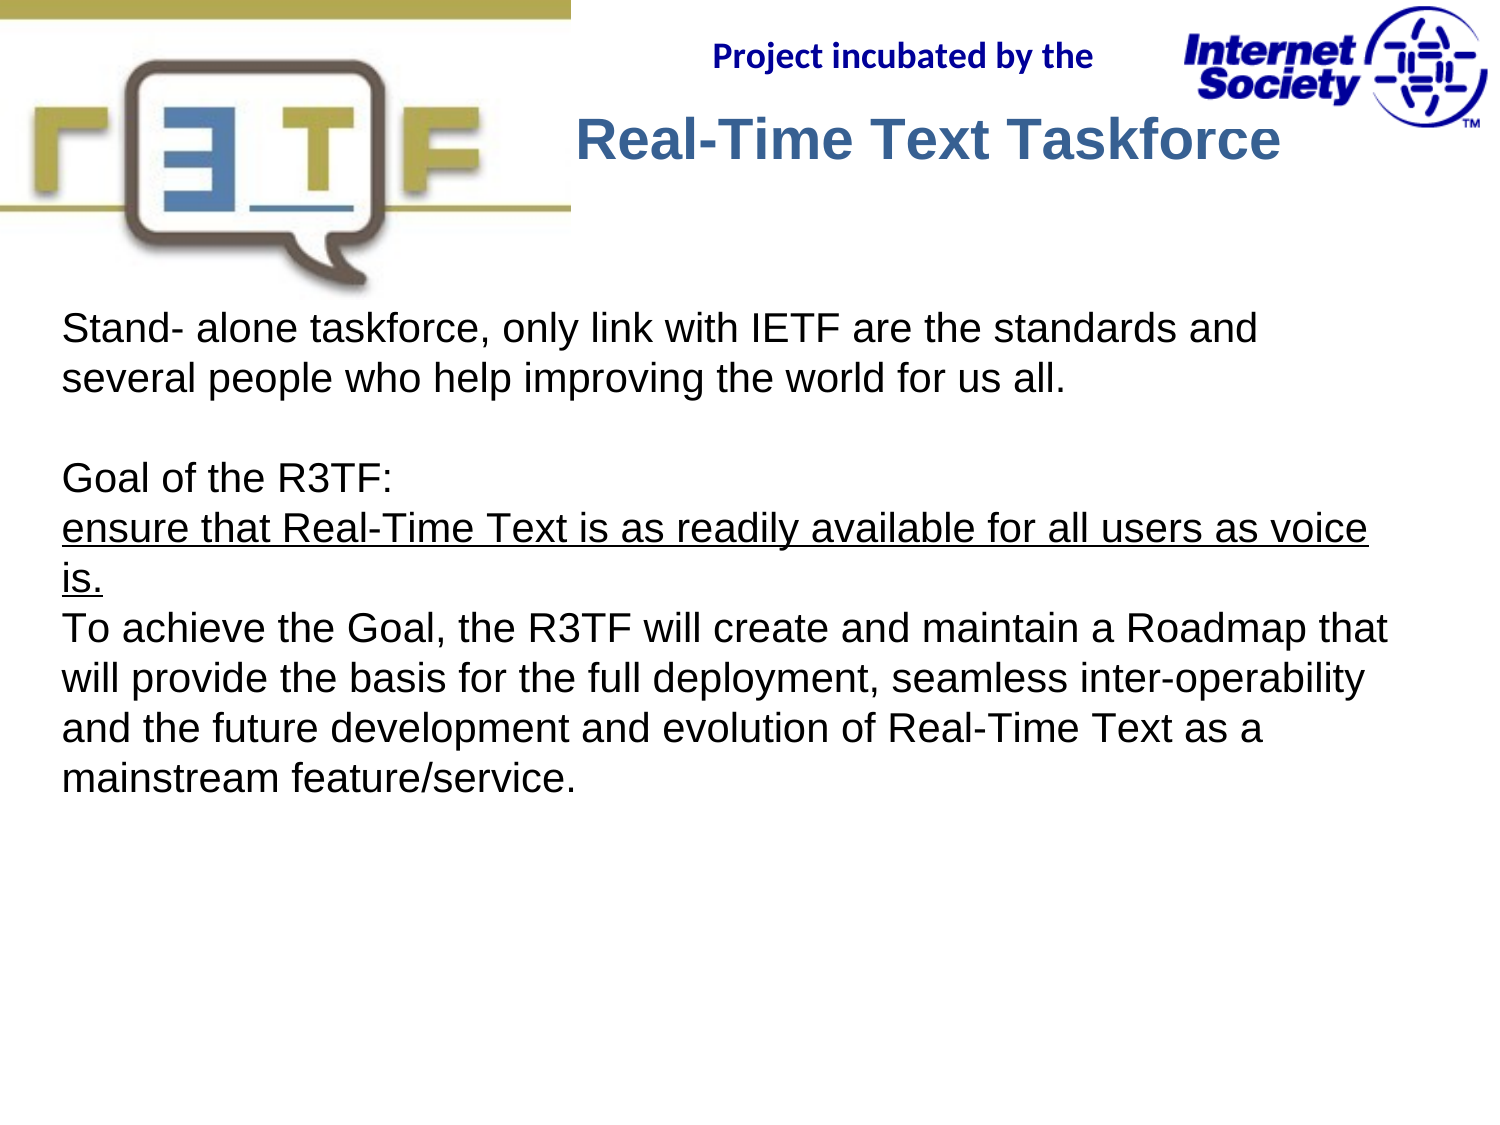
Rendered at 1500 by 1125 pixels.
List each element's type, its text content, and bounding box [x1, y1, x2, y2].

picture [0, 0, 571, 300]
text_box Stand- alone taskforce, only link with IETF are the standards and several people who help improving the world for us all. Goal of the R3TF: ensure that Real-Time Text is as readily available for all users as voice is. To achieve the Goal, the R3TF will create and maintain a Roadmap that will provide the basis for the full deployment, seamless inter-operability and the future development and evolution of Real-Time Text as a mainstream feature/service. [46, 292, 1407, 859]
picture [1183, 5, 1489, 129]
